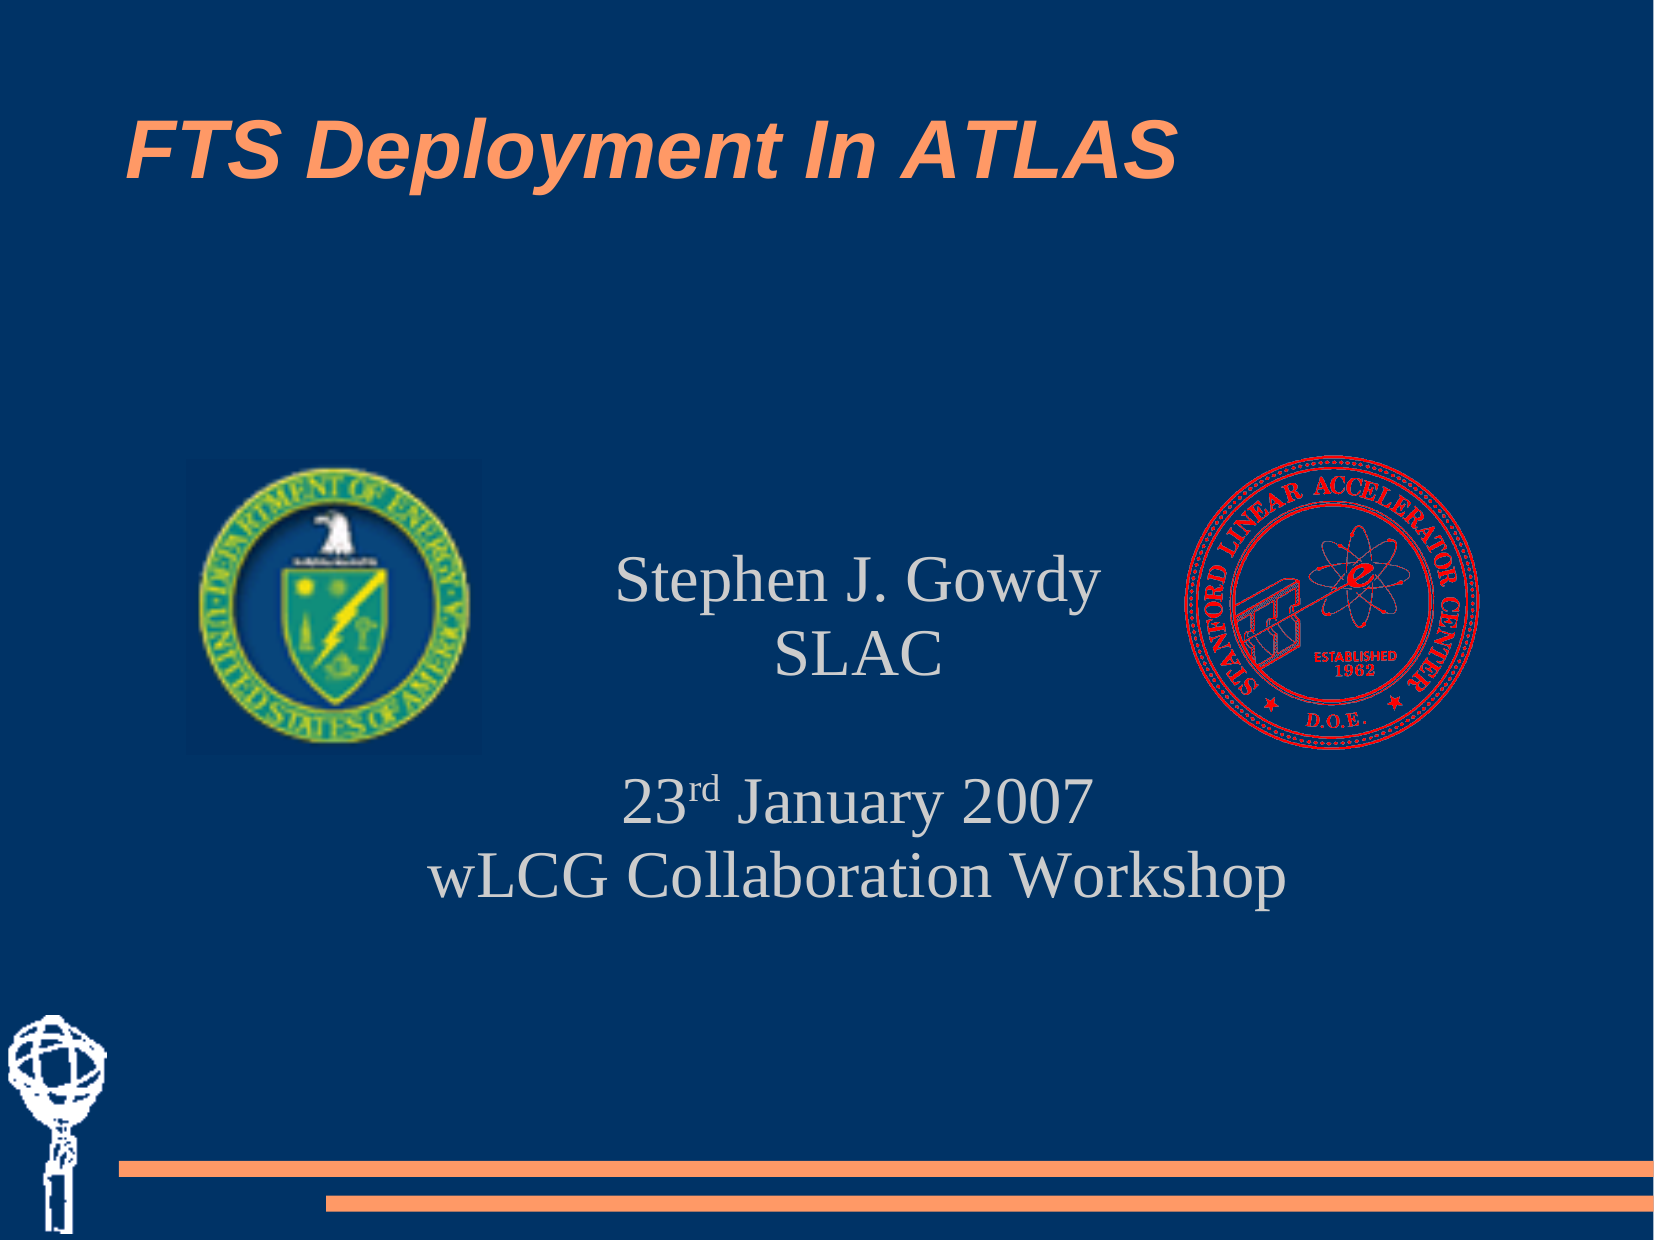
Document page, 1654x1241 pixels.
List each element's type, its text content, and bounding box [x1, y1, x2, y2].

subtitle Stephen J. Gowdy SLAC 23rd January 2007 wLCG Collaboration Workshop [121, 322, 1561, 1133]
picture [186, 459, 482, 755]
picture [1184, 455, 1480, 750]
picture [8, 1015, 107, 1234]
title FTS Deployment In ATLAS [125, 46, 1538, 254]
